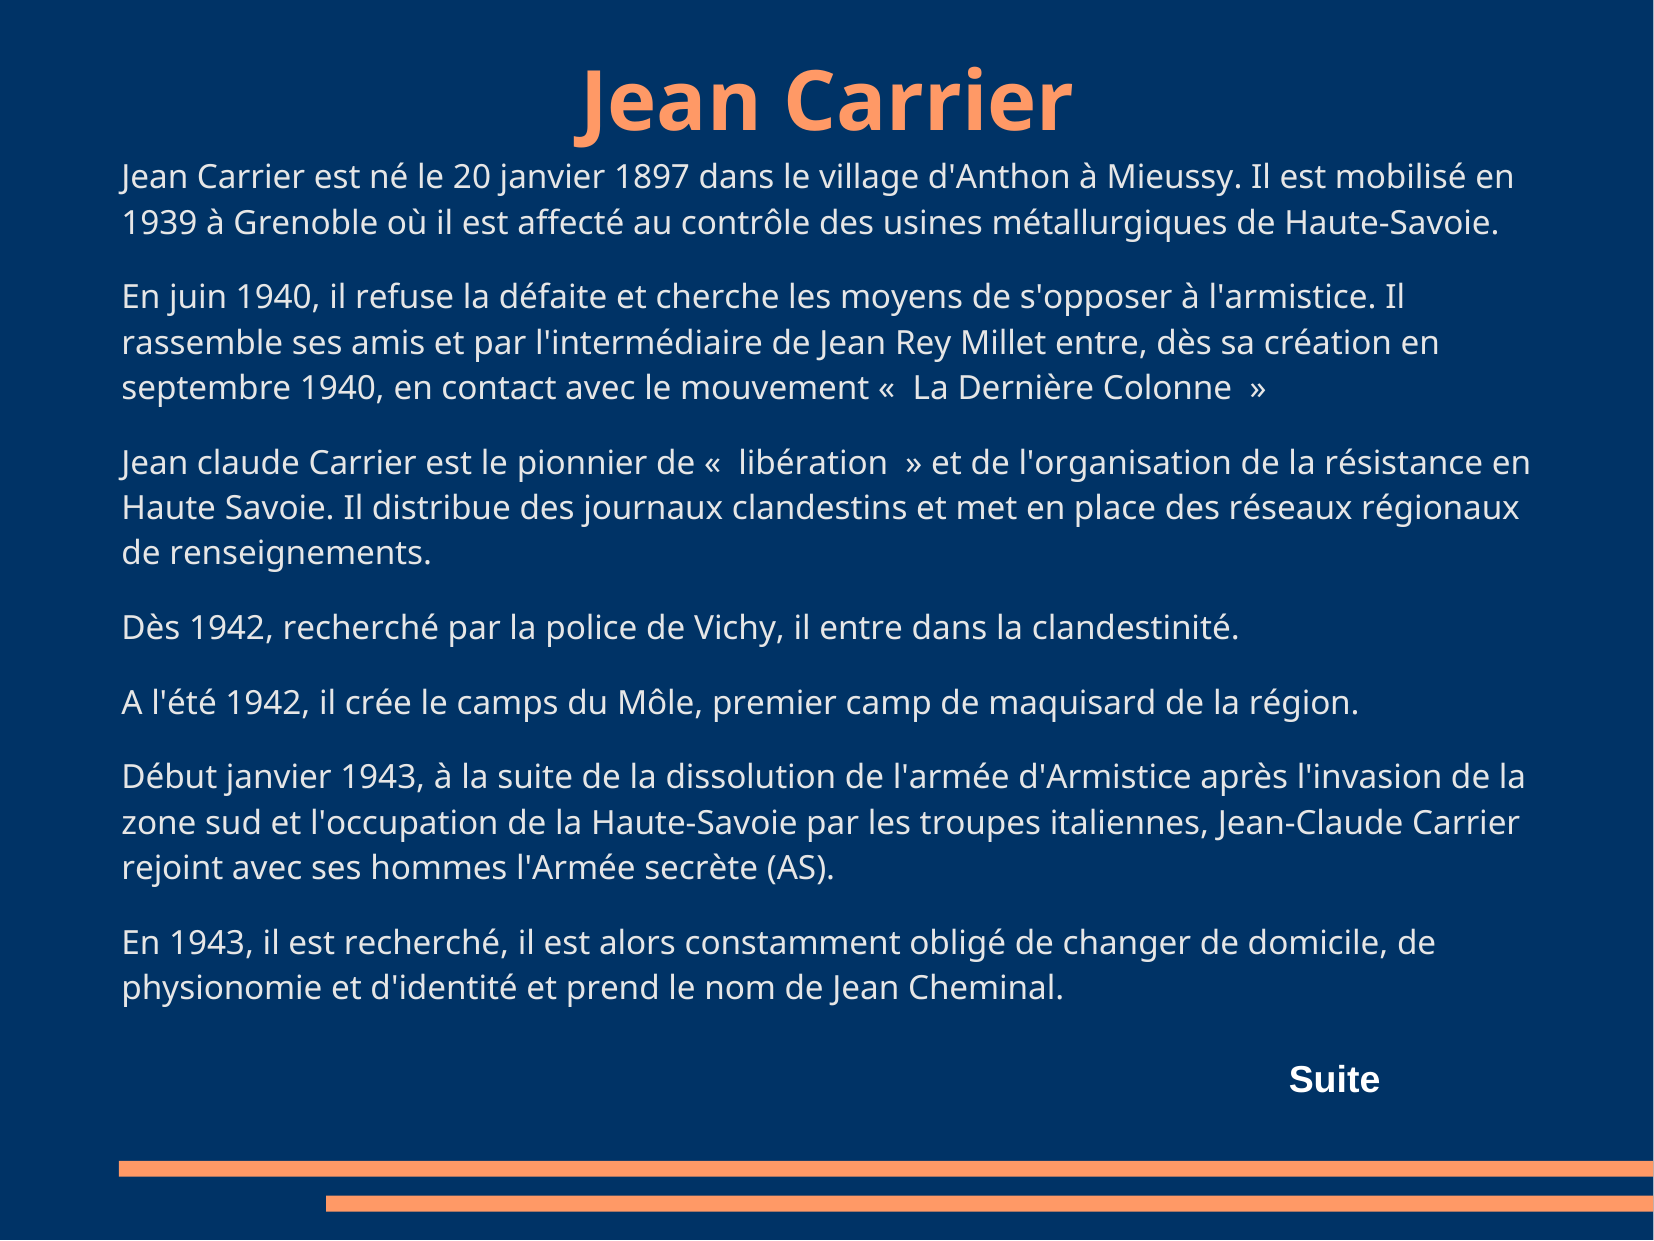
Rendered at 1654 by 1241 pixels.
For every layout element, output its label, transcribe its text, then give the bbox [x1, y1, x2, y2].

list Jean Carrier est né le 20 janvier 1897 dans le village d'Anthon à Mieussy. Il est mobilisé en 1939 à Grenoble où il est affecté au contrôle des usines métallurgiques de Haute-Savoie. En juin 1940, il refuse la défaite et cherche les moyens de s'opposer à l'armistice. Il rassemble ses amis et par l'intermédiaire de Jean Rey Millet entre, dès sa création en septembre 1940, en contact avec le mouvement « La Dernière Colonne » Jean claude Carrier est le pionnier de « libération » et de l'organisation de la résistance en Haute Savoie. Il distribue des journaux clandestins et met en place des réseaux régionaux de renseignements. Dès 1942, recherché par la police de Vichy, il entre dans la clandestinité. A l'été 1942, il crée le camps du Môle, premier camp de maquisard de la région. Début janvier 1943, à la suite de la dissolution de l'armée d'Armistice après l'invasion de la zone sud et l'occupation de la Haute-Savoie par les troupes italiennes, Jean-Claude Carrier rejoint avec ses hommes l'Armée secrète (AS). En 1943, il est recherché, il est alors constamment obligé de changer de domicile, de physionomie et d'identité et prend le nom de Jean Cheminal. [121, 153, 1561, 1040]
text_box Suite [1228, 1051, 1441, 1123]
title Jean Carrier [121, 39, 1534, 153]
